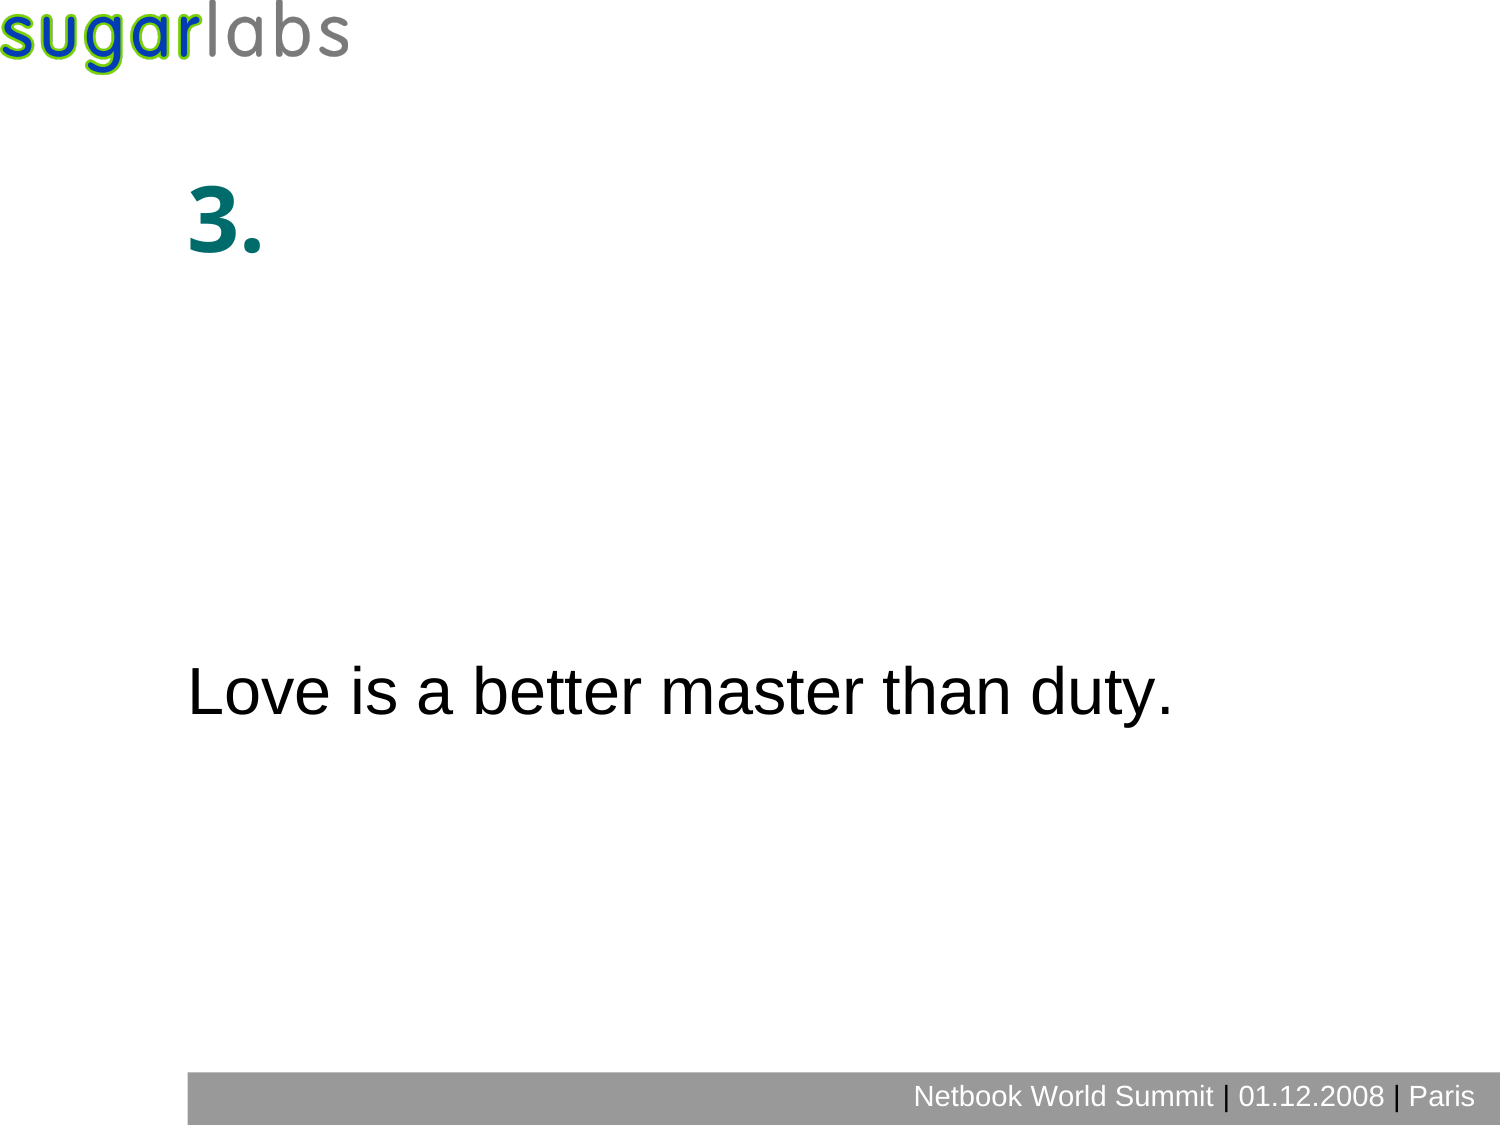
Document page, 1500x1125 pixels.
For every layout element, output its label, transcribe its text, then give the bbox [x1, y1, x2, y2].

title 3. [187, 82, 1500, 331]
picture [0, 0, 348, 75]
subtitle Love is a better master than duty. [187, 344, 1425, 1035]
